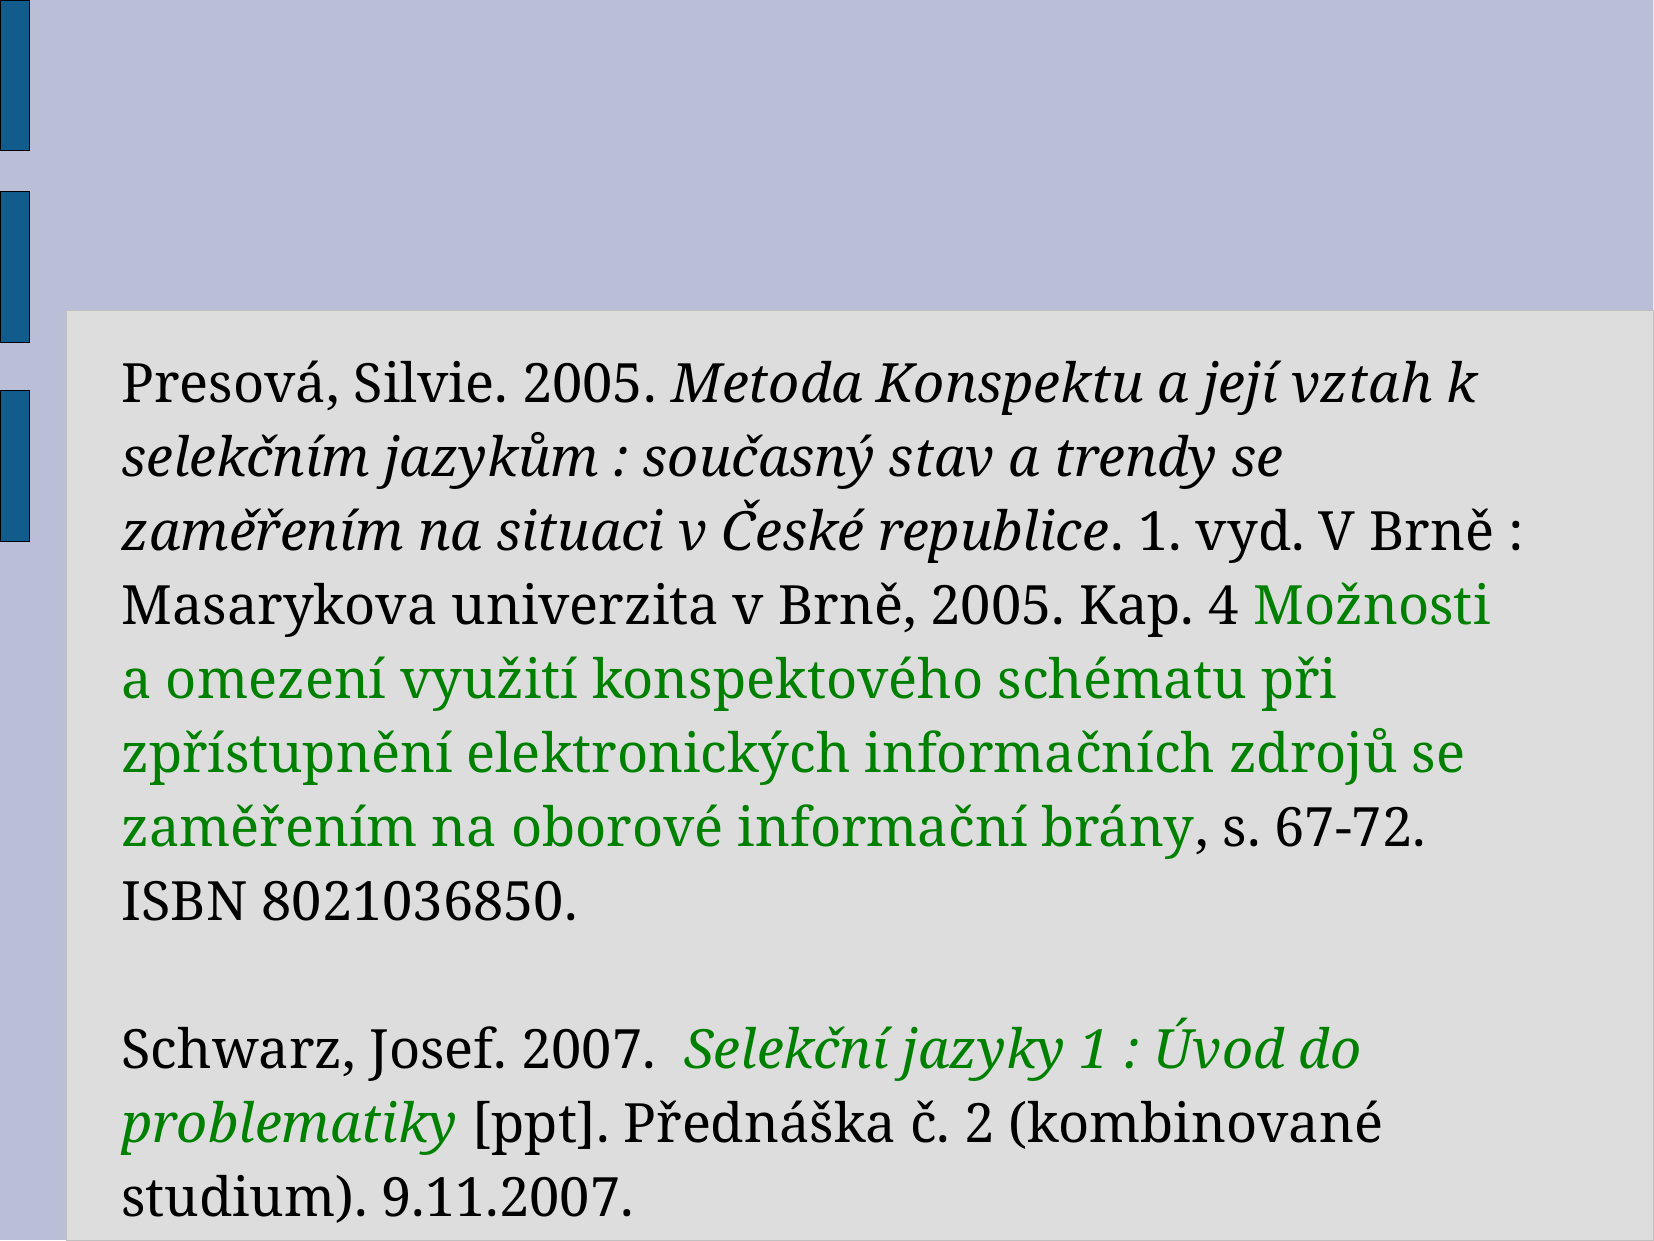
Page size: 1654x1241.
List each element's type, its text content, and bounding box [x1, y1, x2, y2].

list Presová, Silvie. 2005. Metoda Konspektu a její vztah k selekčním jazykům : současný stav a trendy se zaměřením na situaci v České republice. 1. vyd. V Brně : Masarykova univerzita v Brně, 2005. Kap. 4 Možnosti a omezení využití konspektového schématu při zpřístupnění elektronických informačních zdrojů se zaměřením na oborové informační brány, s. 67-72. ISBN 8021036850. Schwarz, Josef. 2007. Selekční jazyky 1 : Úvod do problematiky [ppt]. Přednáška č. 2 (kombinované studium). 9.11.2007. Sternberg, Robert J. 2002. Kognitivní psychologie. Vyd. 1. Praha : Portál, 2002. 636 s. ISBN 8071783765. [121, 344, 1534, 1206]
